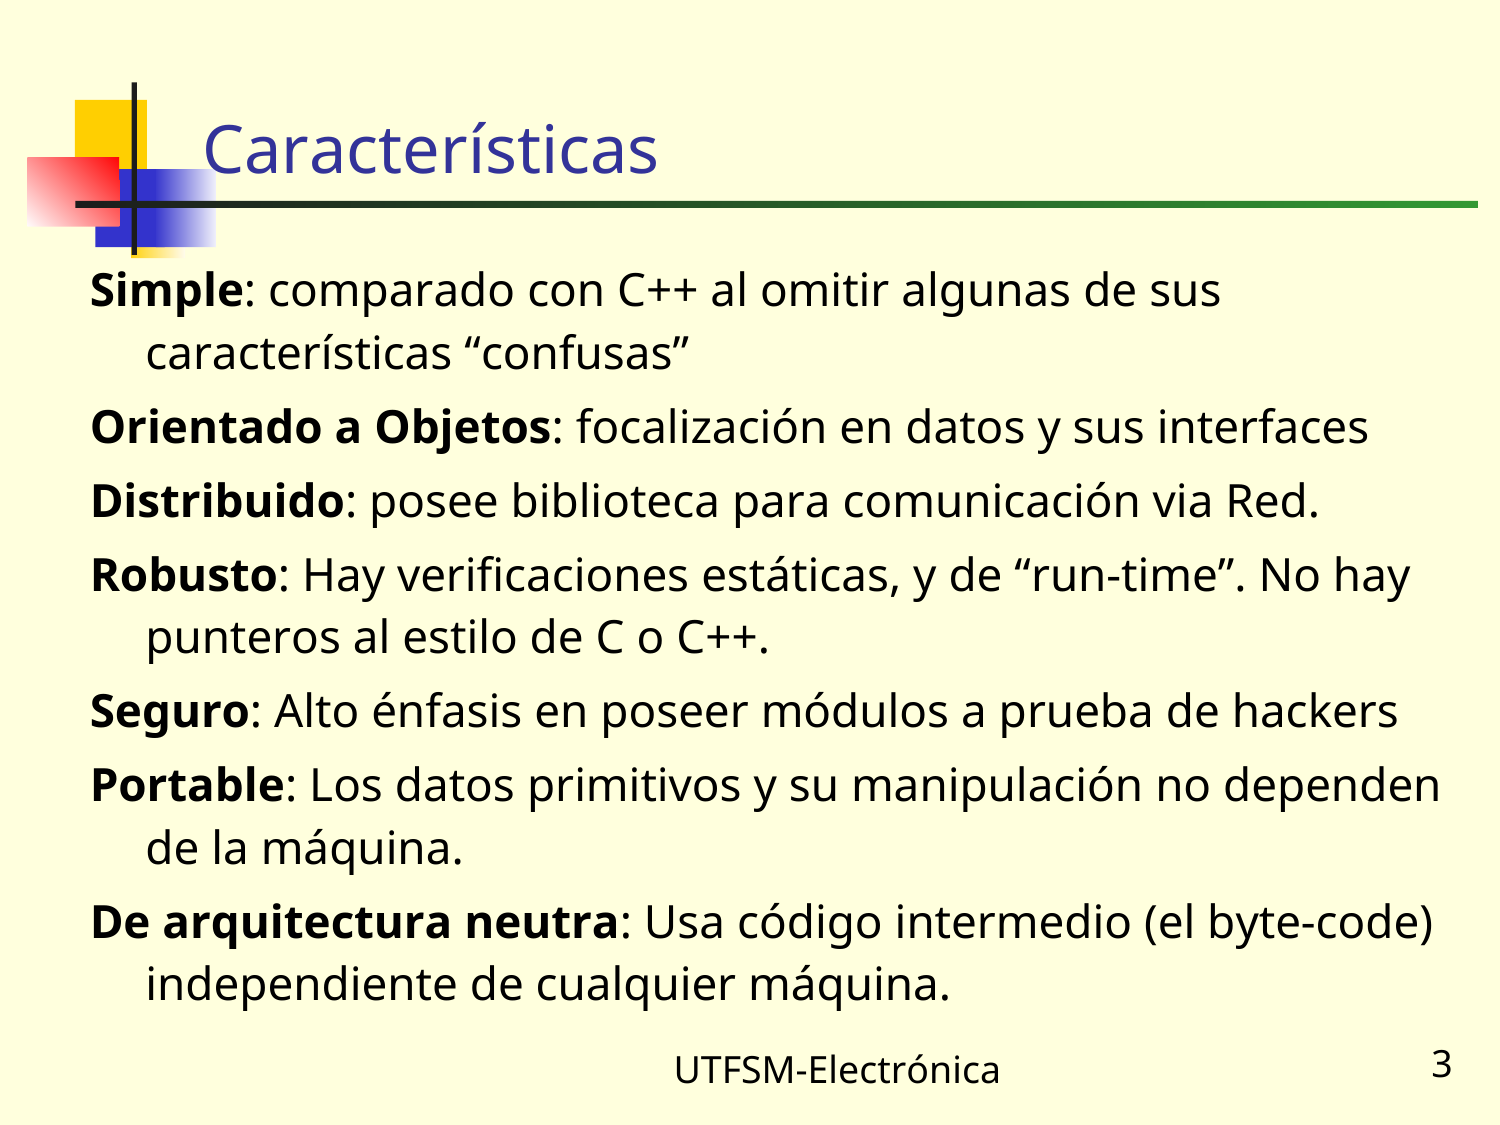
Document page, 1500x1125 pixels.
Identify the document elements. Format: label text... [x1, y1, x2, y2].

title Características [187, 37, 1466, 201]
list Simple: comparado con C++ al omitir algunas de sus características “confusas” Orientado a Objetos: focalización en datos y sus interfaces Distribuido: posee biblioteca para comunicación via Red. Robusto: Hay verificaciones estáticas, y de “run-time”. No hay punteros al estilo de C o C++. Seguro: Alto énfasis en poseer módulos a prueba de hackers Portable: Los datos primitivos y su manipulación no dependen de la máquina. De arquitectura neutra: Usa código intermedio (el byte-code) independiente de cualquier máquina. [74, 249, 1463, 1013]
